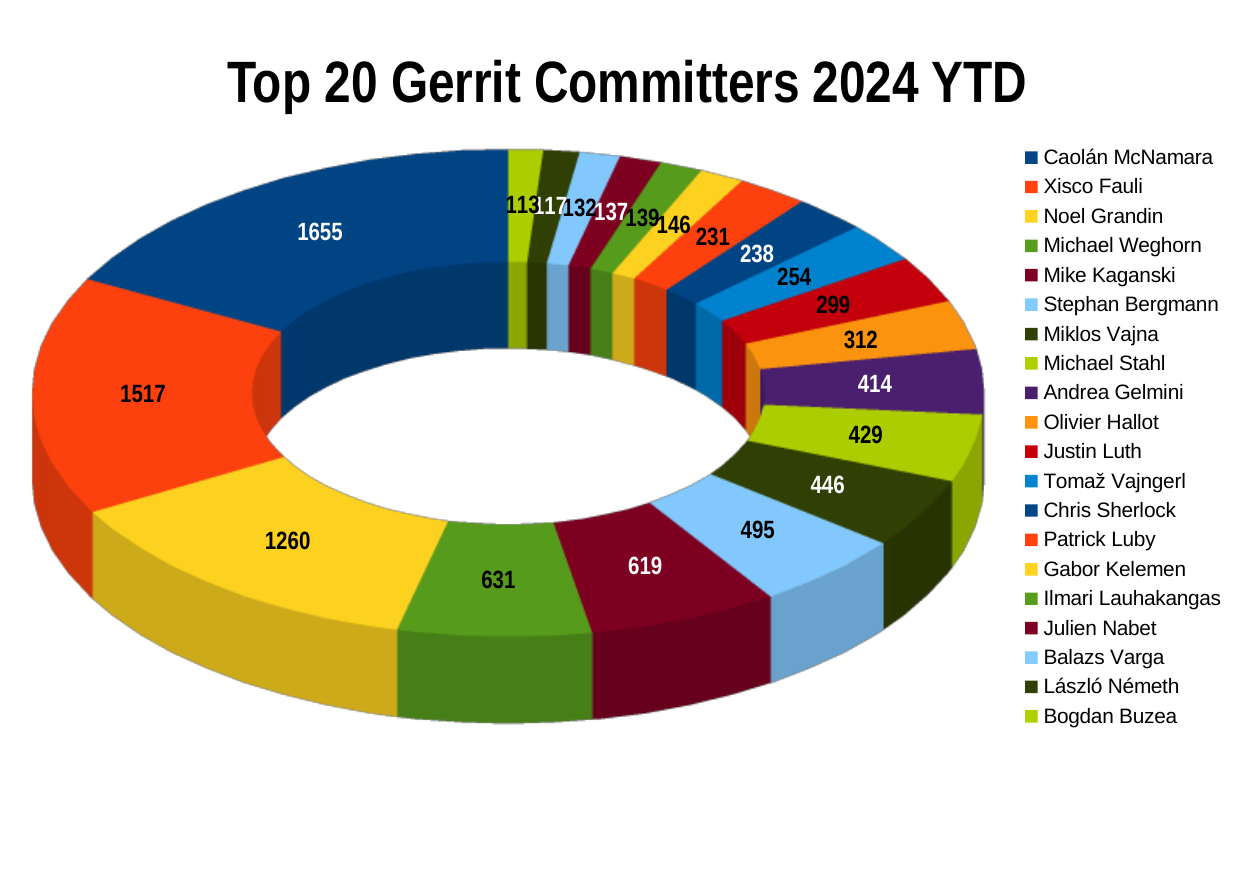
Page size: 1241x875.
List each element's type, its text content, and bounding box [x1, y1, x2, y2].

picture [0, 0, 1241, 874]
text_box Top 20 Gerrit Committers 2024 YTD [212, 40, 1043, 110]
